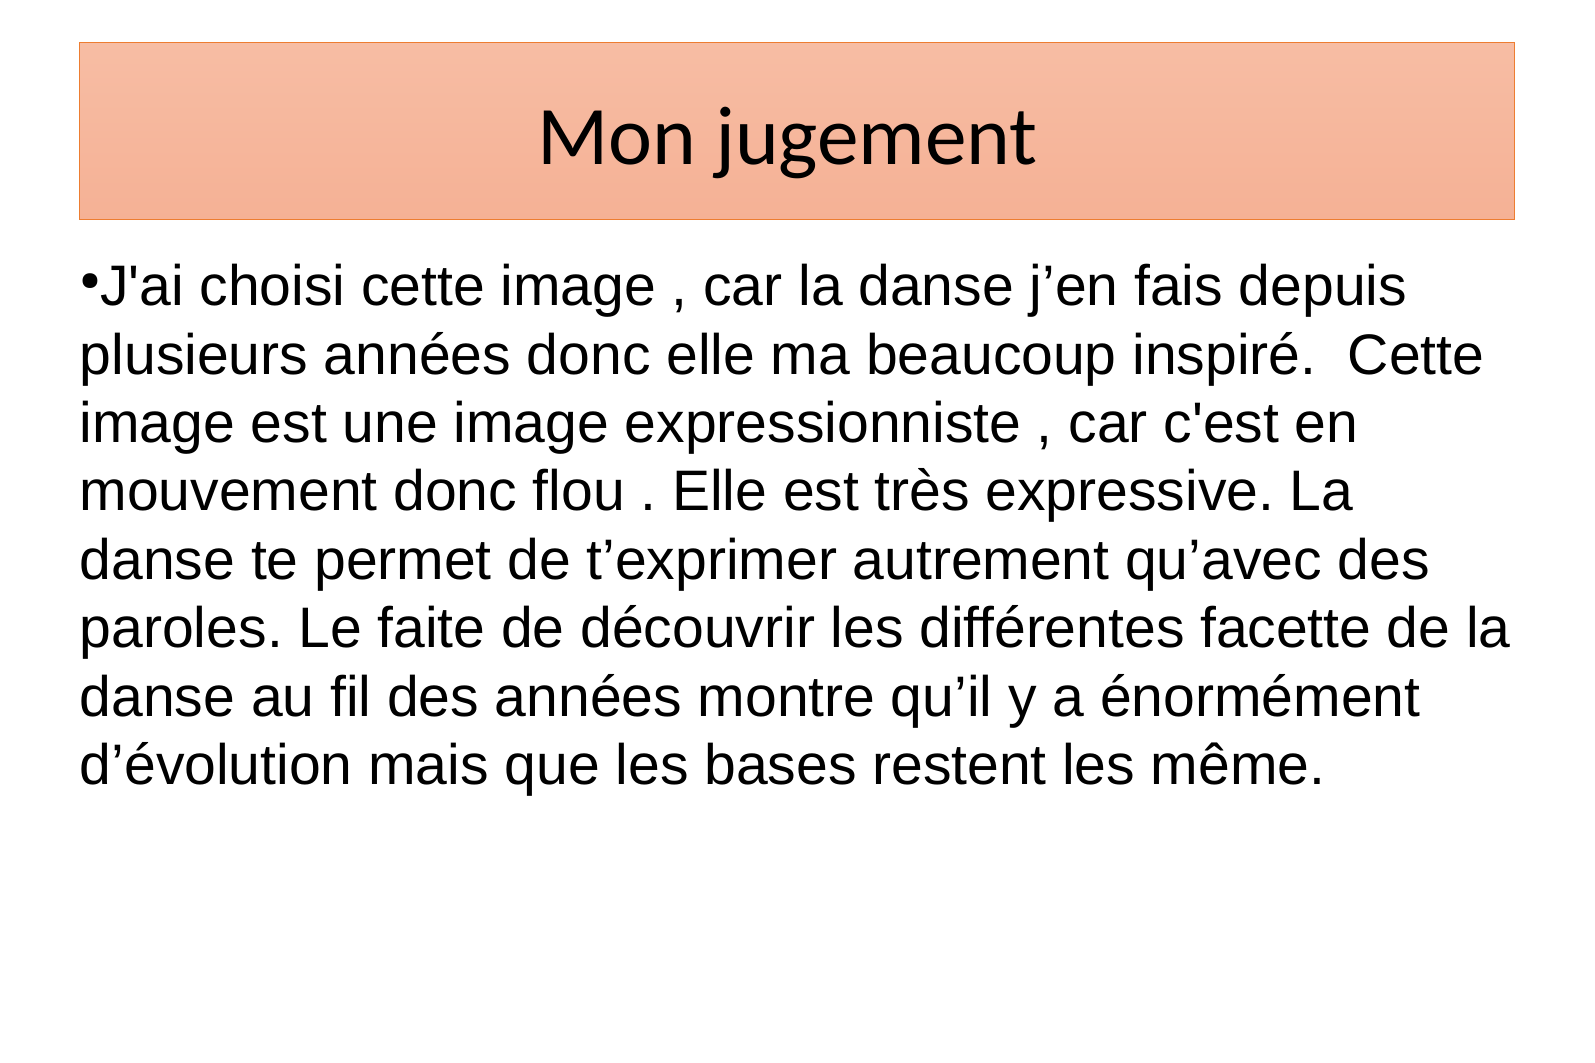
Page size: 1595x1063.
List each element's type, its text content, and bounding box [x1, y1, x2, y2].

list J'ai choisi cette image , car la danse j’en fais depuis plusieurs années donc elle ma beaucoup inspiré. Cette image est une image expressionniste , car c'est en mouvement donc flou . Elle est très expressive. La danse te permet de t’exprimer autrement qu’avec des paroles. Le faite de découvrir les différentes facette de la danse au fil des années montre qu’il y a énormément d’évolution mais que les bases restent les même. [79, 248, 1515, 951]
title Mon jugement [79, 42, 1515, 220]
